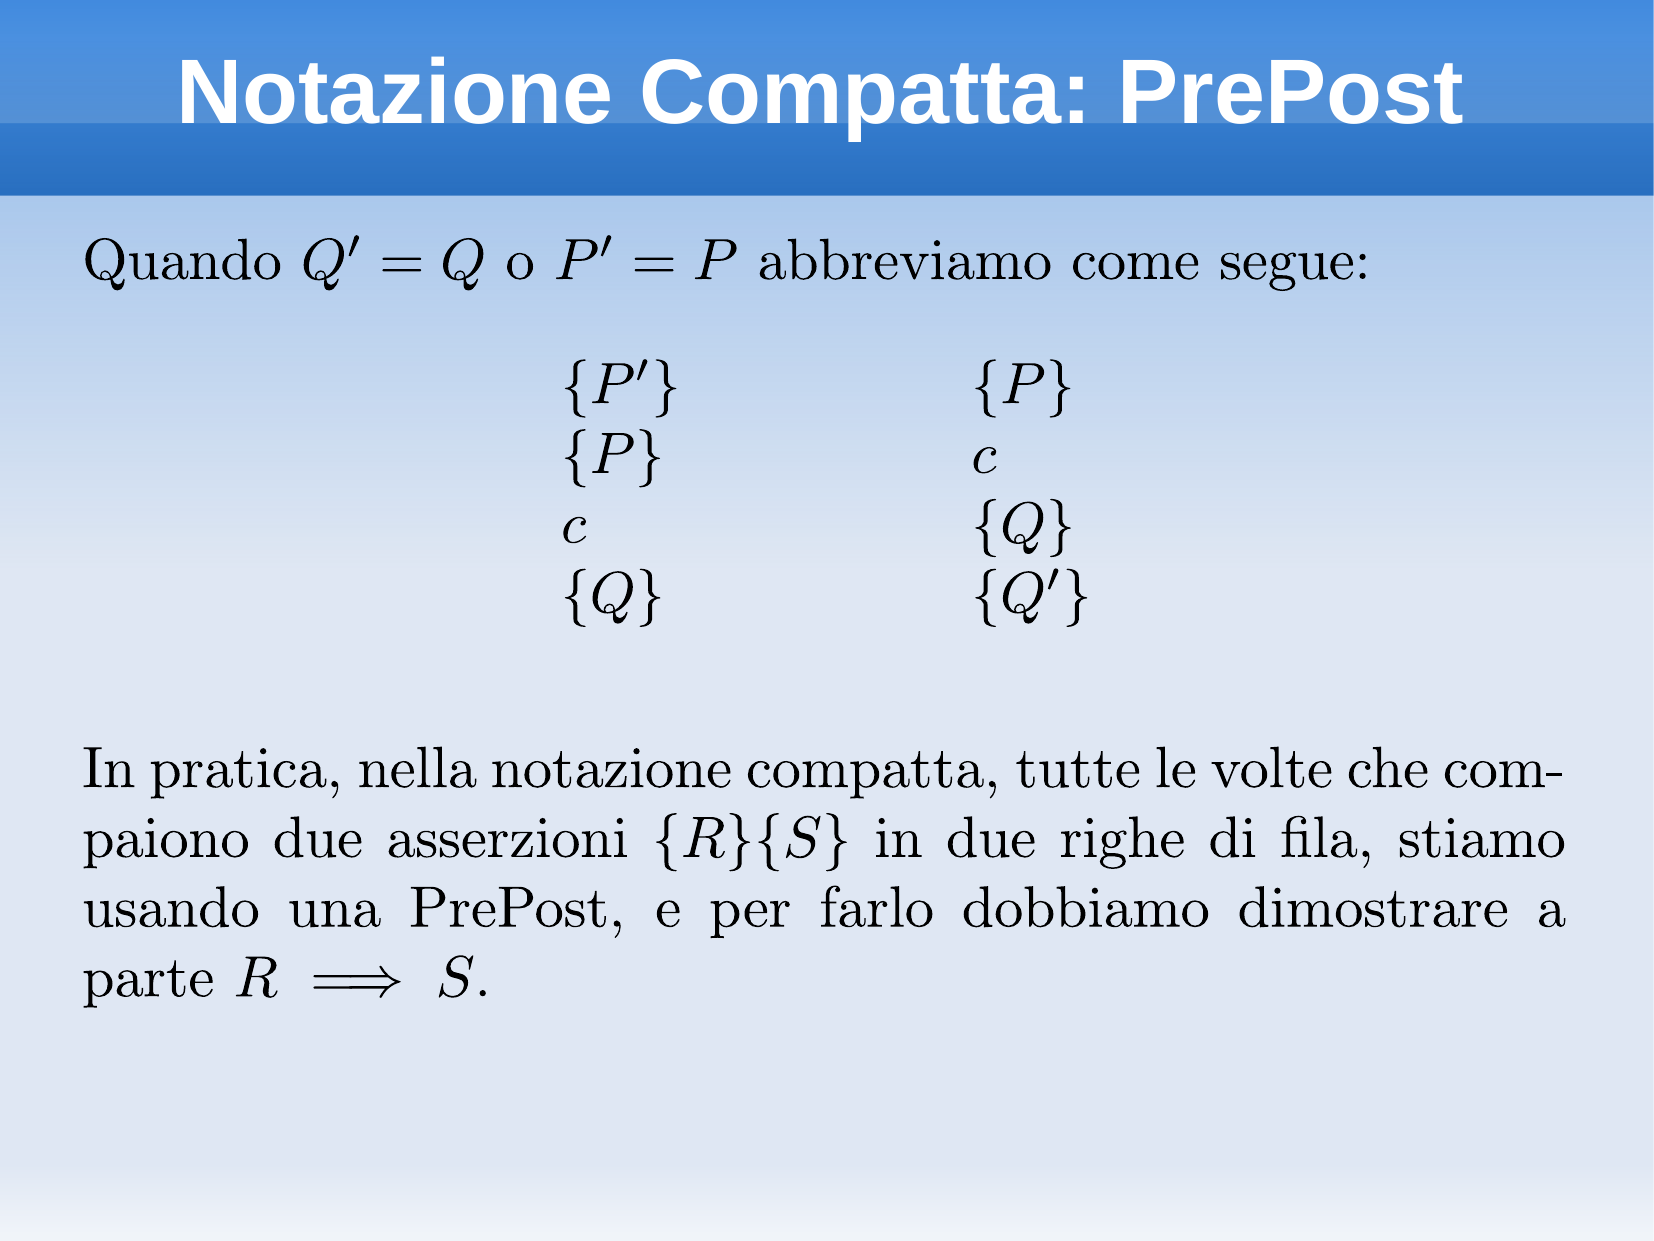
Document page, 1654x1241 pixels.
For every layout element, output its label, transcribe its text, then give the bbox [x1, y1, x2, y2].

title Notazione Compatta: PrePost [76, 0, 1565, 196]
text_box [82, 235, 1566, 1008]
picture [0, 0, 1654, 1241]
